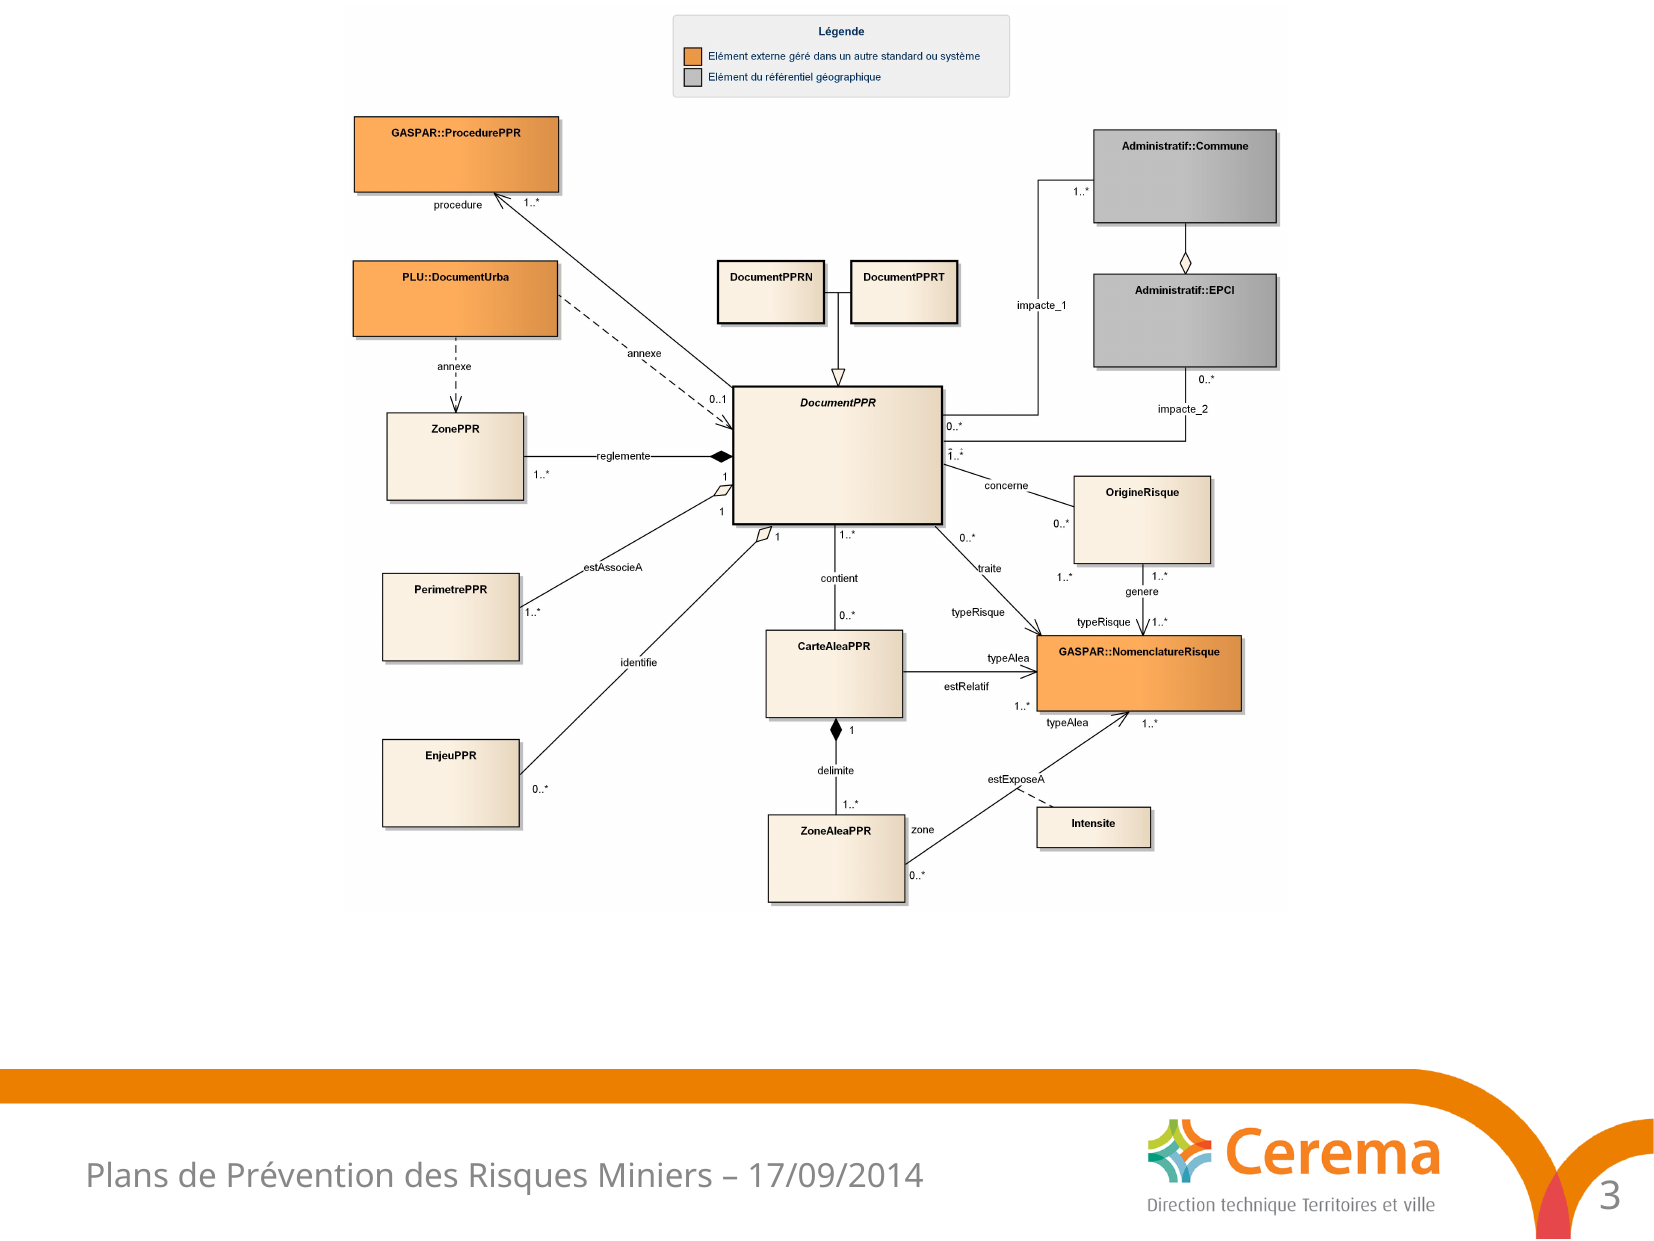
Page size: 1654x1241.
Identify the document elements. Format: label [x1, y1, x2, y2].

picture [342, 4, 1288, 914]
picture [0, 1069, 1654, 1239]
